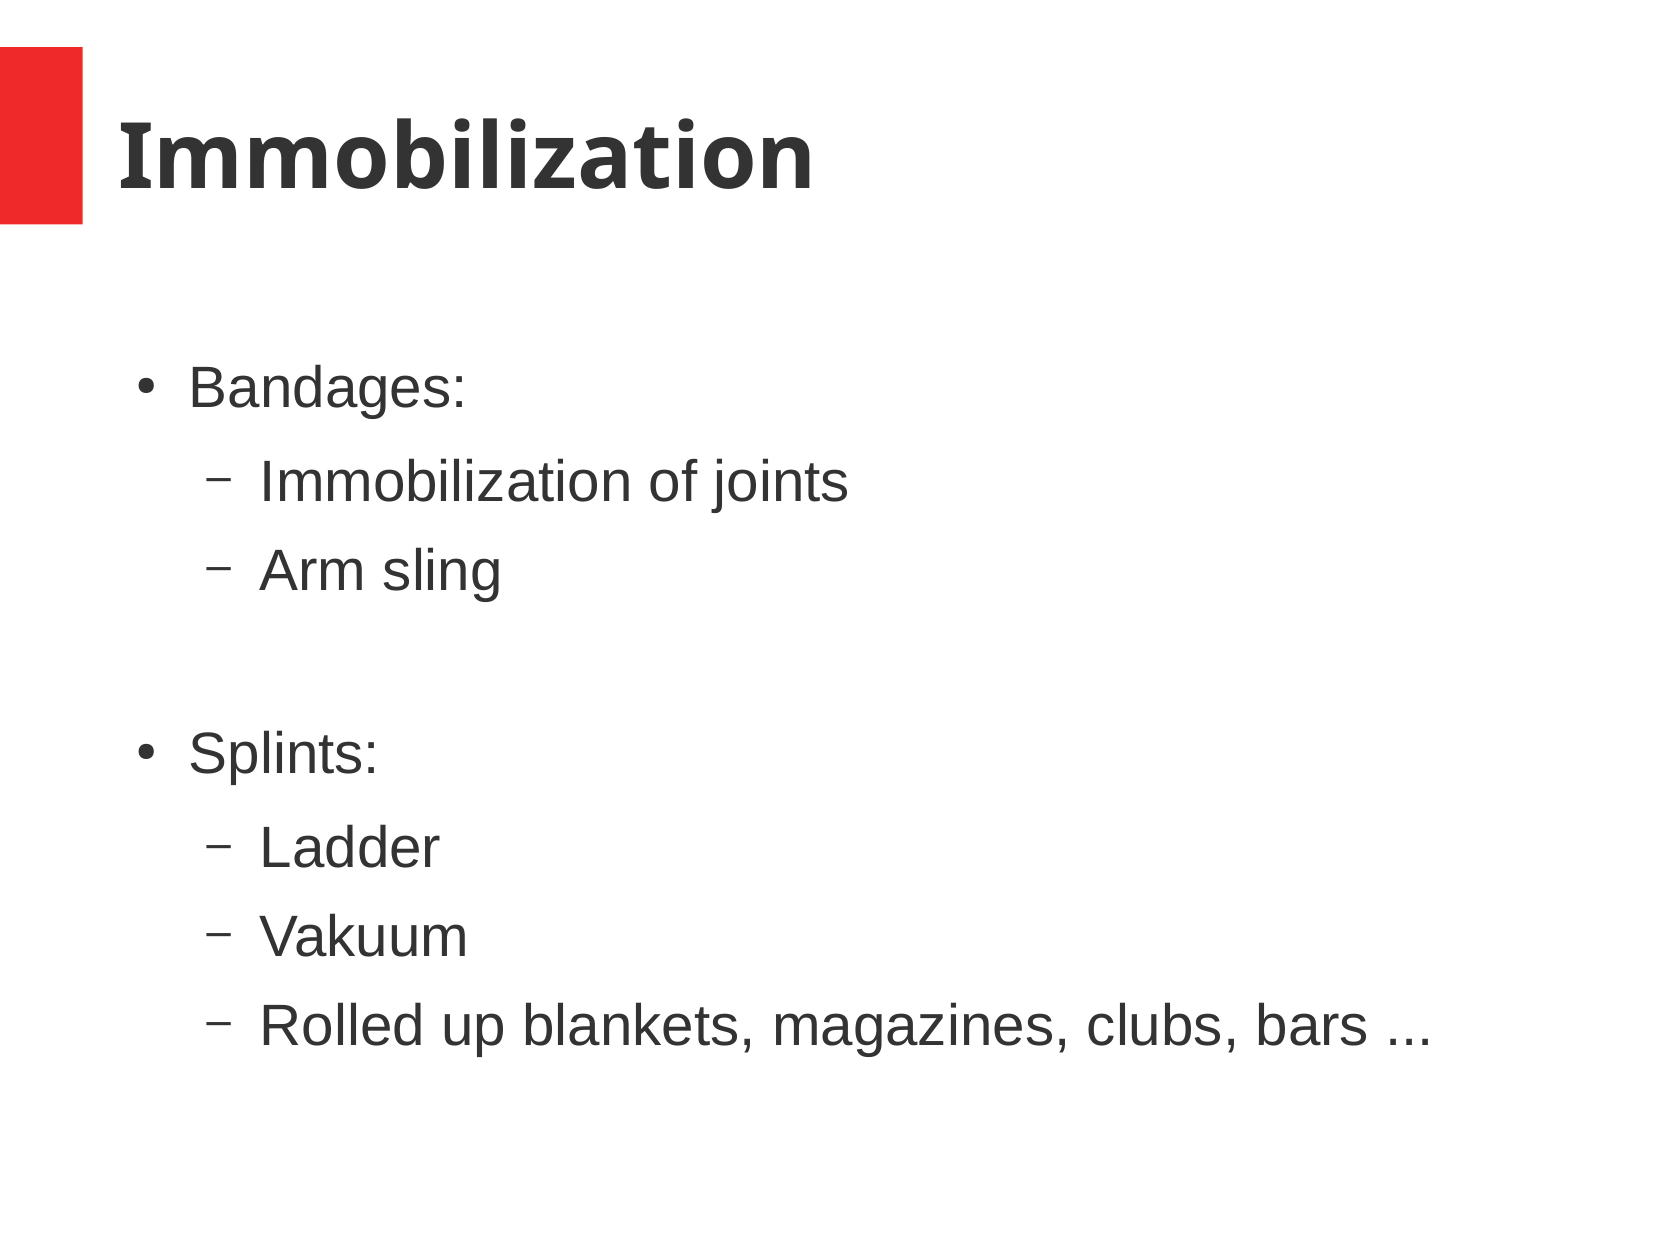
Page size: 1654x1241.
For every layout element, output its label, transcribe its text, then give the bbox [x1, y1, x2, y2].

title Immobilization [118, 49, 1571, 257]
list Bandages: Immobilization of joints Arm sling Splints: Ladder Vakuum Rolled up blankets, magazines, clubs, bars ... [118, 354, 1536, 1074]
